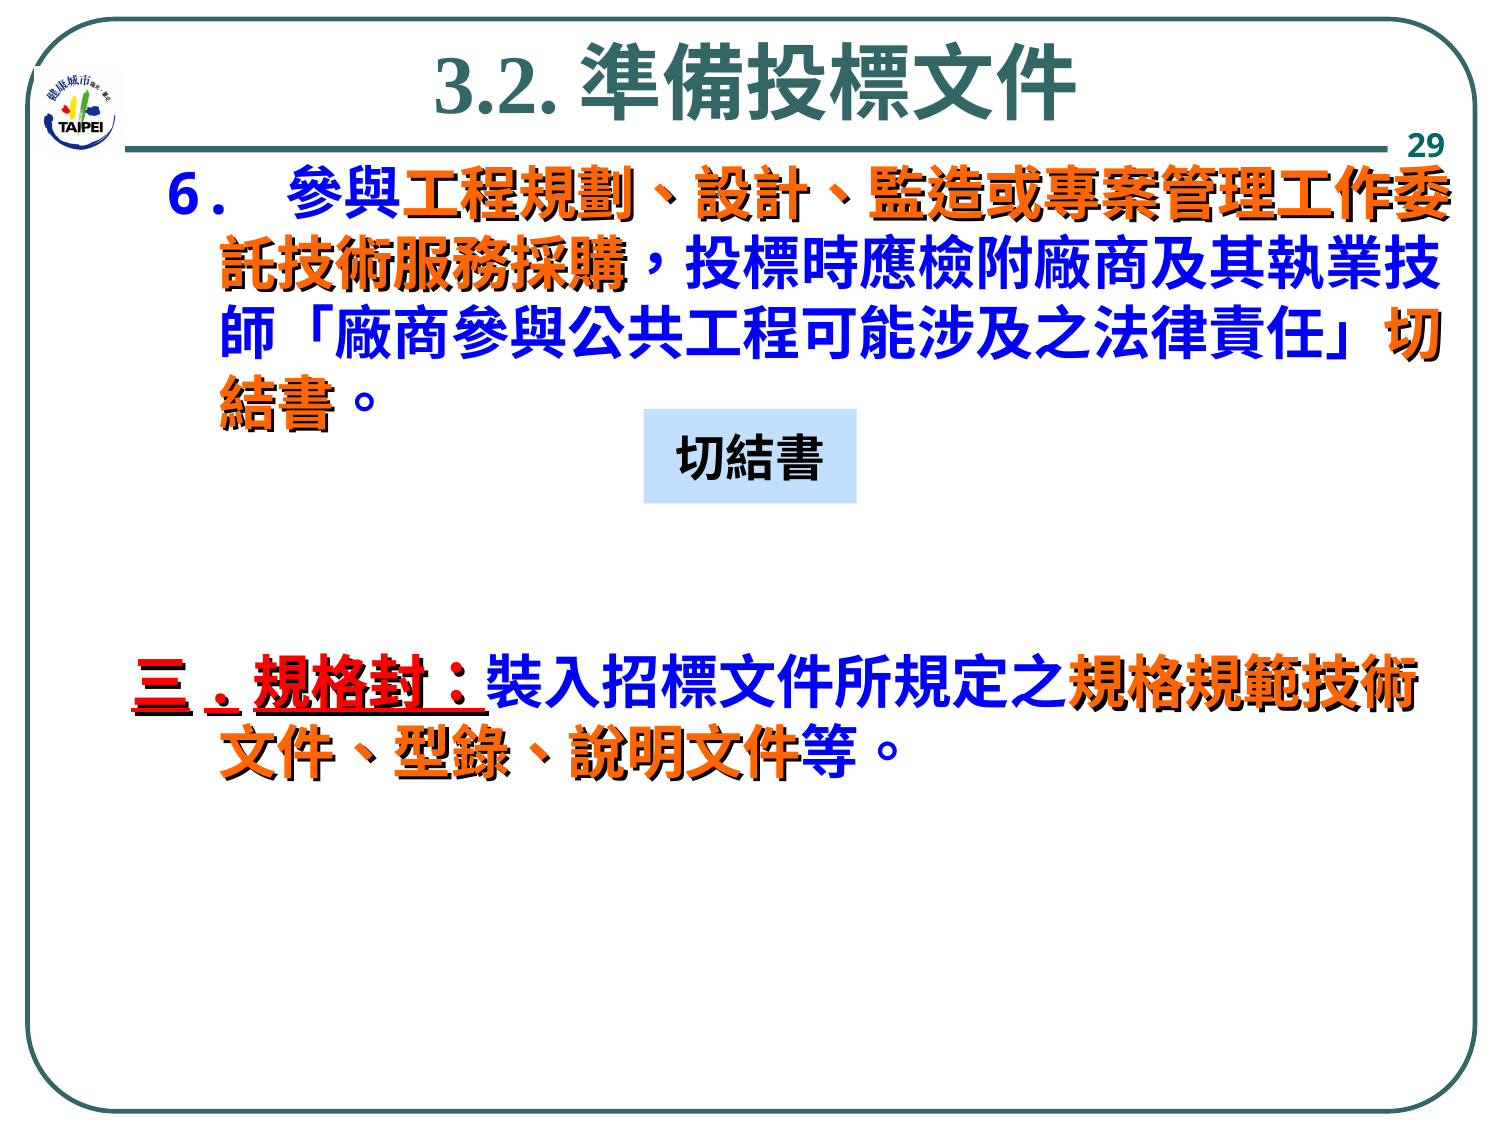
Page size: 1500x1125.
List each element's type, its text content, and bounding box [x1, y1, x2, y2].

text_box 切結書 [643, 408, 857, 504]
title 3.2.準備投標文件 [125, 0, 1388, 138]
list 6. 參與工程規劃、設計、監造或專案管理工作委託技術服務採購，投標時應檢附廠商及其執業技師「廠商參與公共工程可能涉及之法律責任」切結書。 三.規格封：裝入招標文件所規定之規格規範技術文件、型錄、說明文件等。 [29, 148, 1471, 1094]
